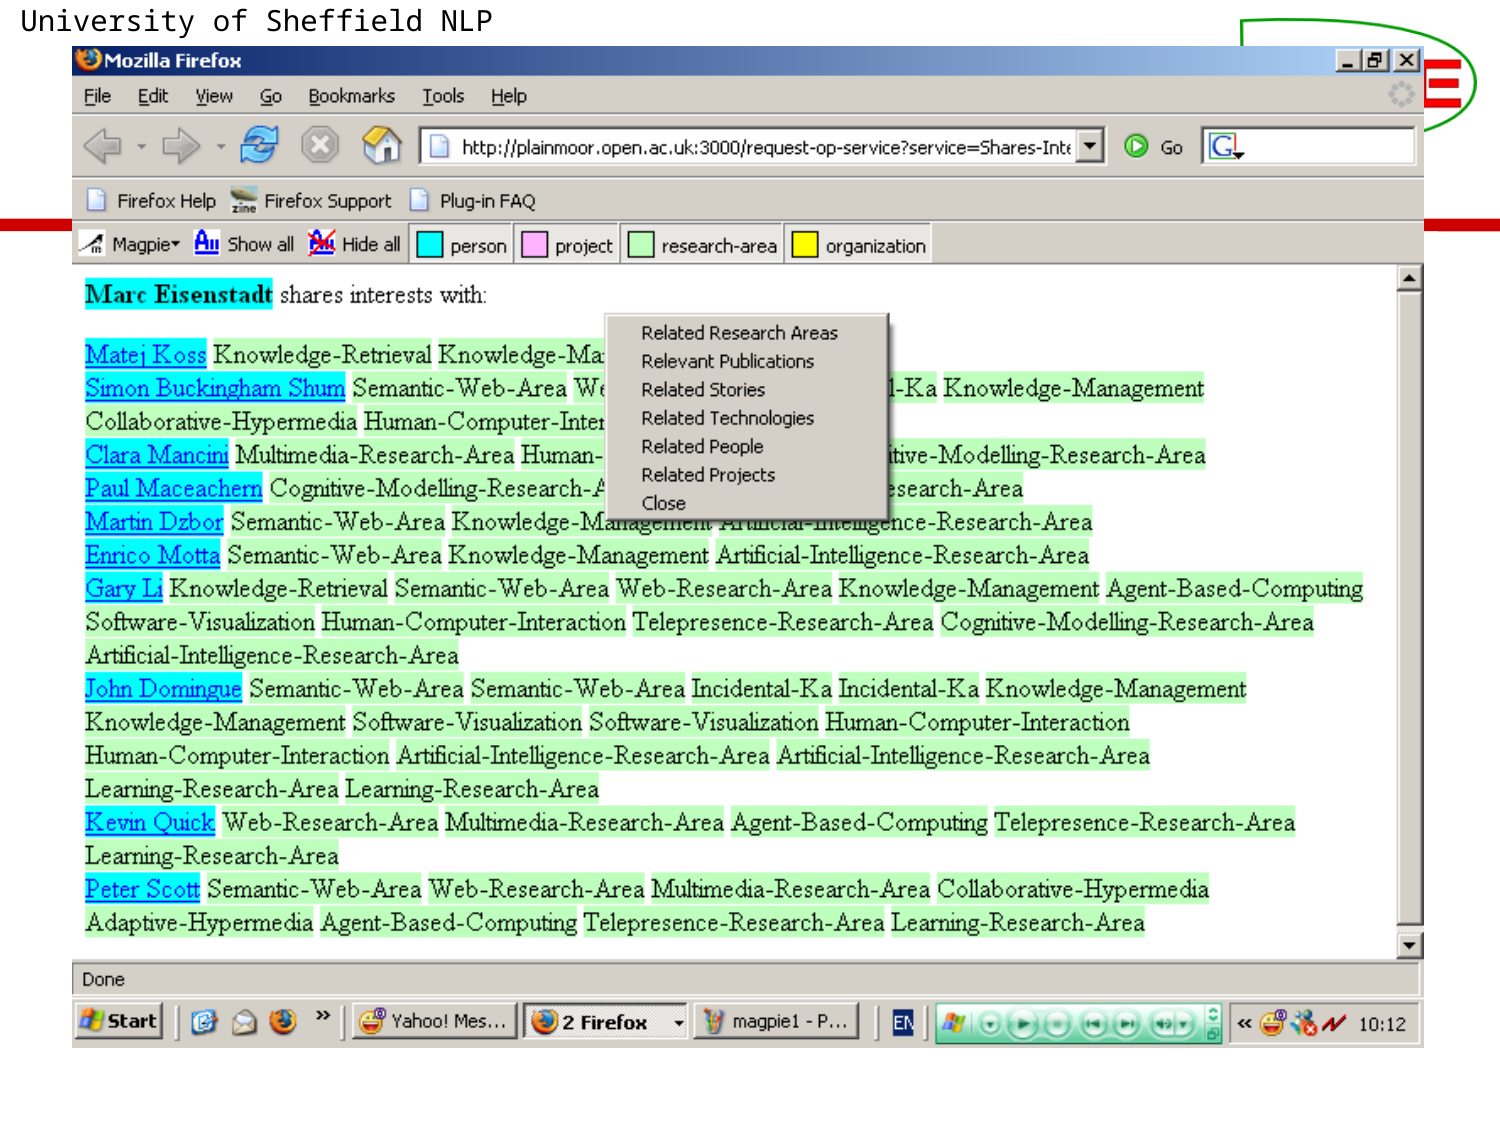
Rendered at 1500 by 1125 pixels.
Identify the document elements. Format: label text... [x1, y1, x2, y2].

picture [72, 46, 1424, 1048]
picture [1425, 18, 1477, 148]
title MAGPIE in action [74, 13, 1425, 202]
